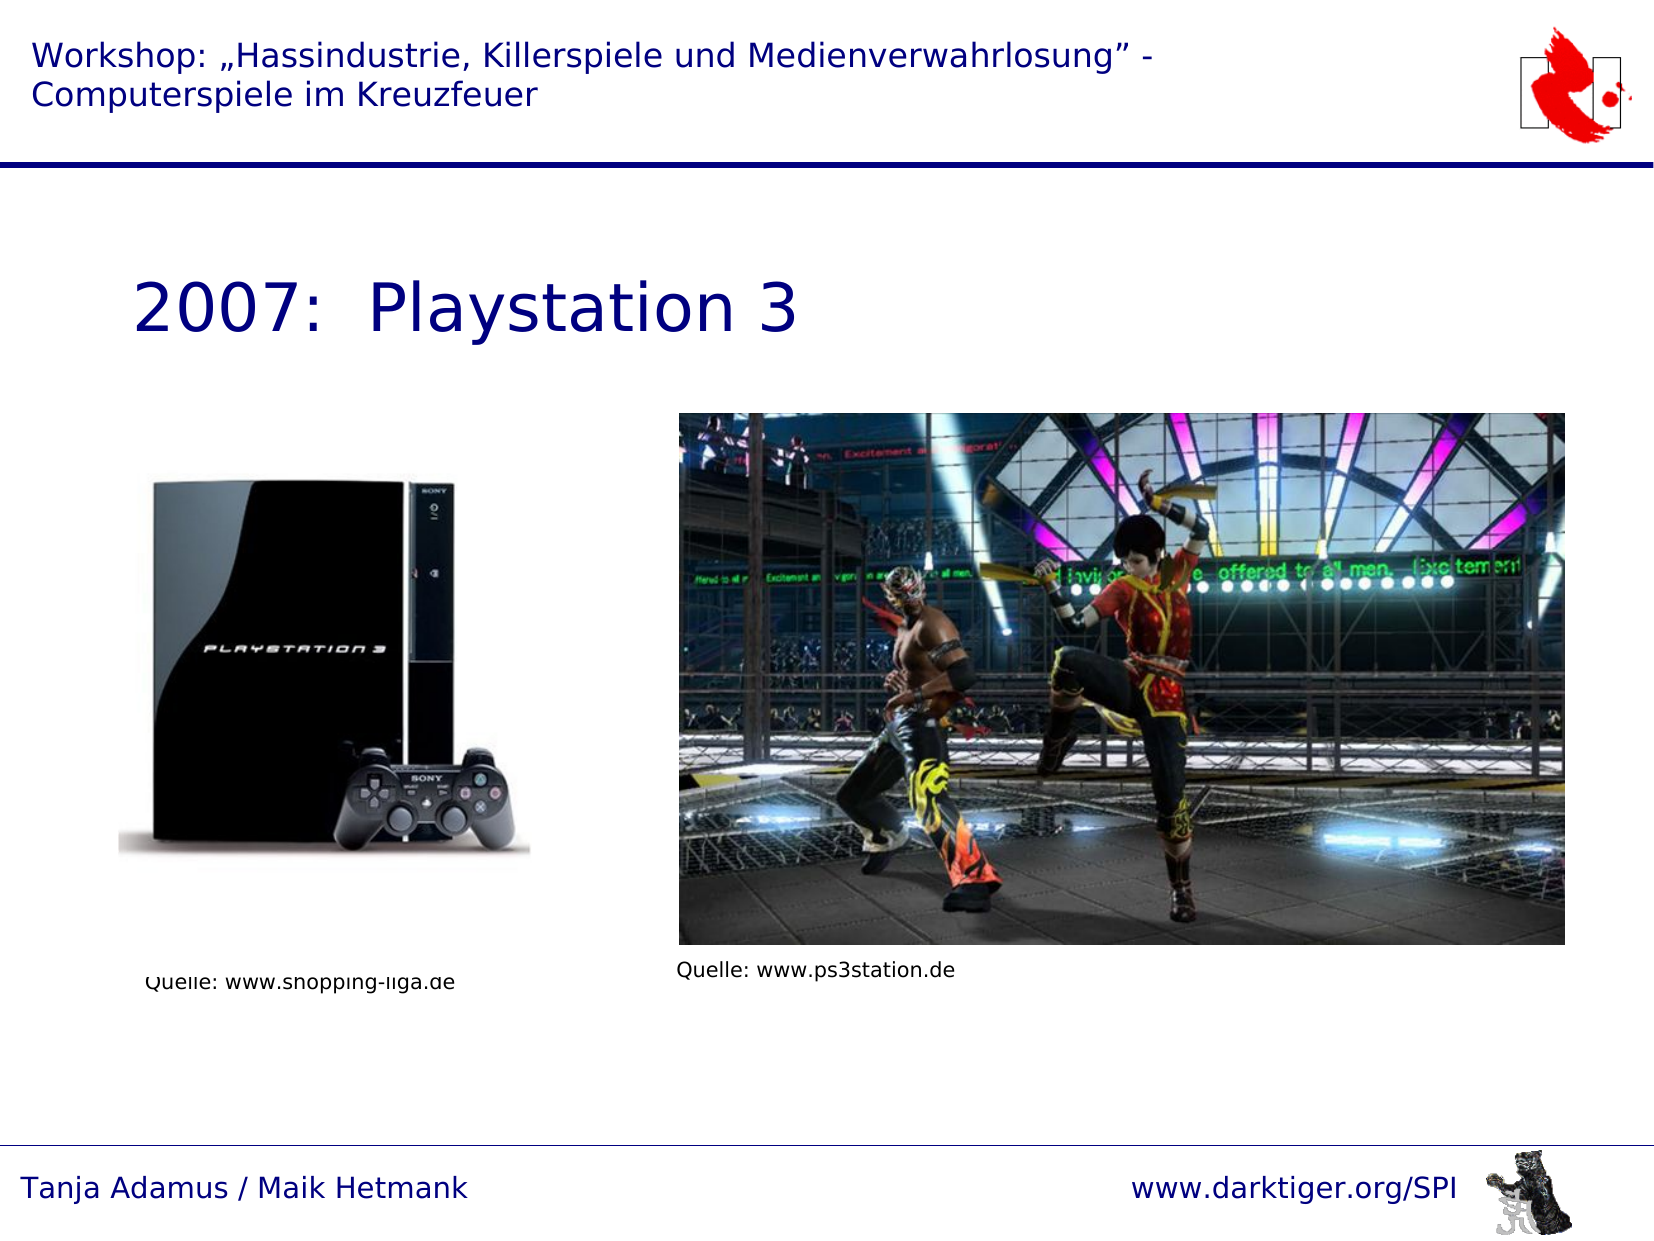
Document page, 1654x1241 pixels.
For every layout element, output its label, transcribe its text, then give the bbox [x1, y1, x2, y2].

picture [1503, 16, 1632, 148]
picture [118, 354, 532, 977]
text_box Workshop: „Hassindustrie, Killerspiele und Medienverwahrlosung” - Computerspiele im Kreuzfeuer [16, 29, 1418, 178]
text_box 2007: Playstation 3 [118, 261, 1447, 355]
picture [679, 413, 1565, 945]
picture [1486, 1150, 1572, 1235]
text_box Quelle: www.ps3station.de [661, 950, 971, 990]
text_box Quelle: www.shopping-liga.de [130, 977, 471, 1002]
